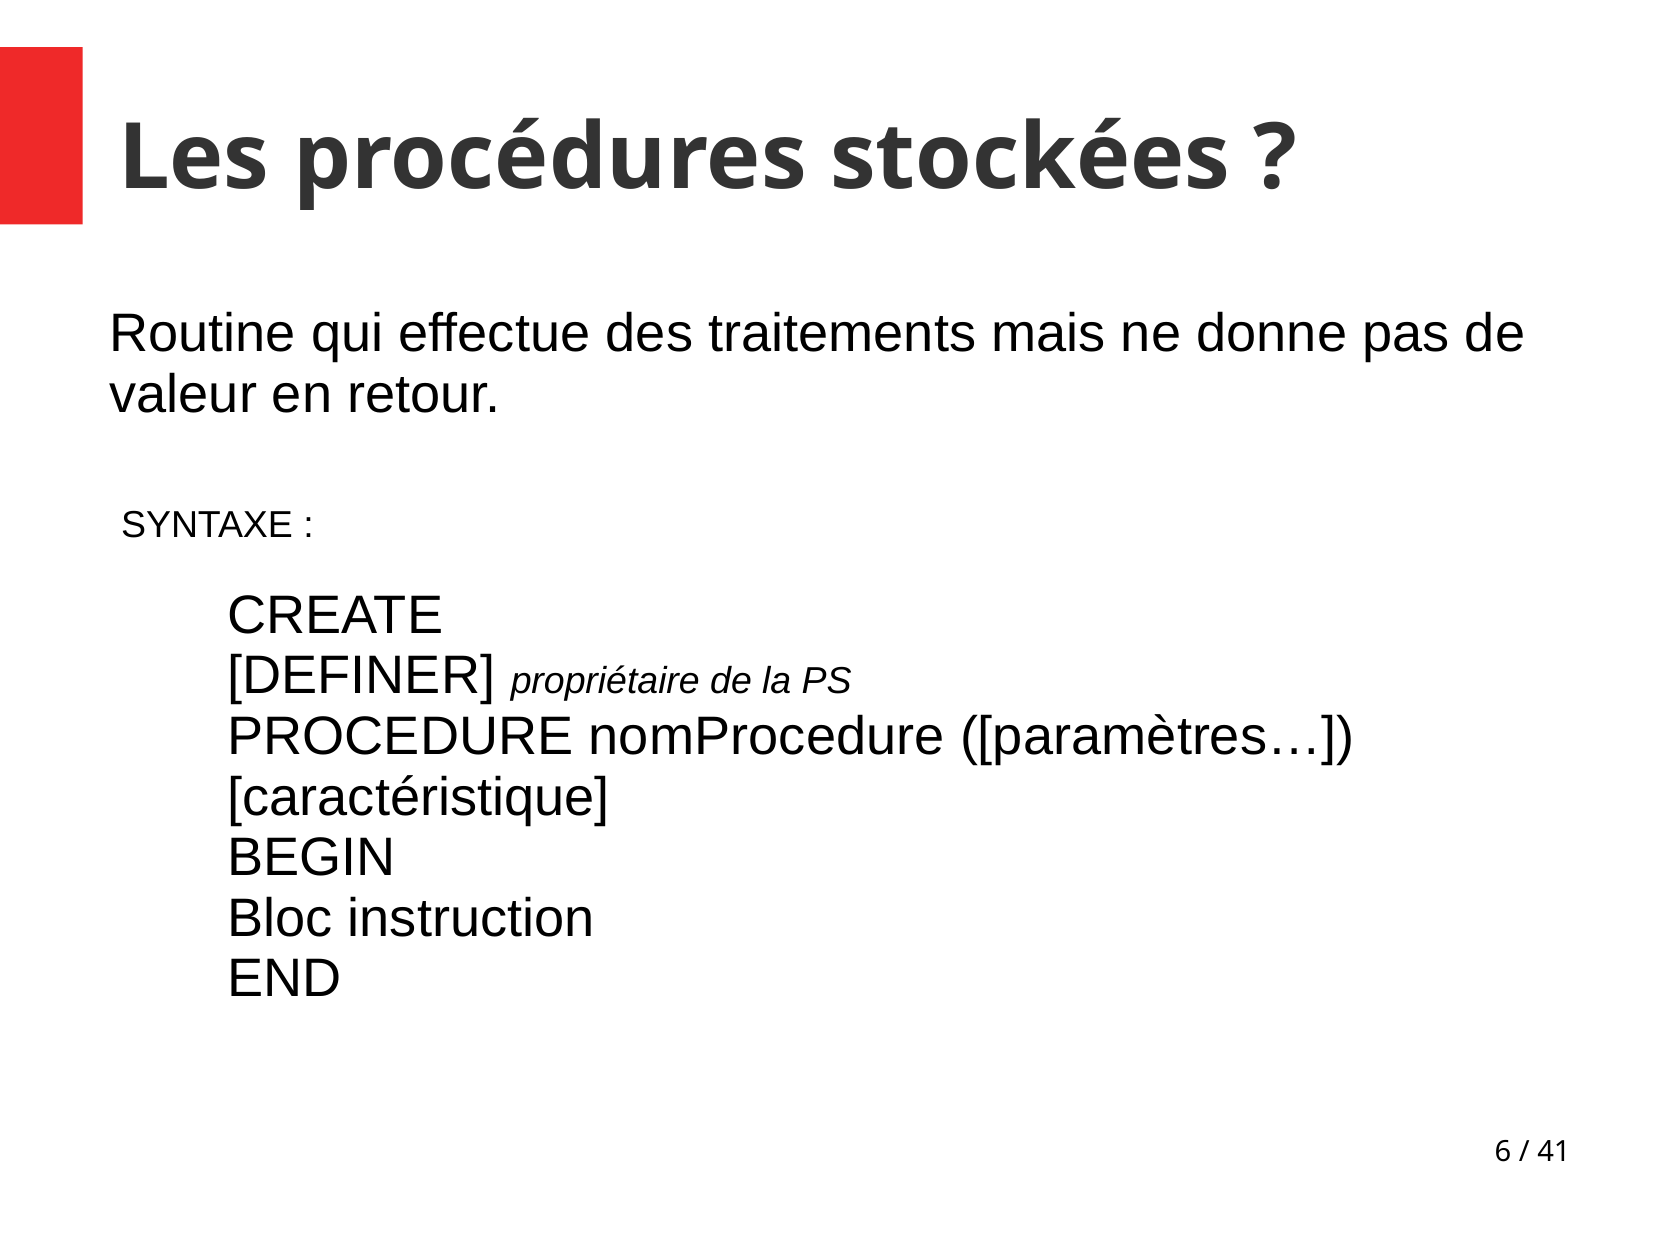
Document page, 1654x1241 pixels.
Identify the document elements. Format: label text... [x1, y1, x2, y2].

text_box Routine qui effectue des traitements mais ne donne pas de valeur en retour. [94, 295, 1548, 432]
text_box SYNTAXE : [106, 496, 1512, 553]
title Les procédures stockées ? [118, 49, 1571, 257]
text_box CREATE [DEFINER] propriétaire de la PS PROCEDURE nomProcedure ([paramètres…]) [caractéristique] BEGIN Bloc instruction END [212, 577, 1418, 1016]
